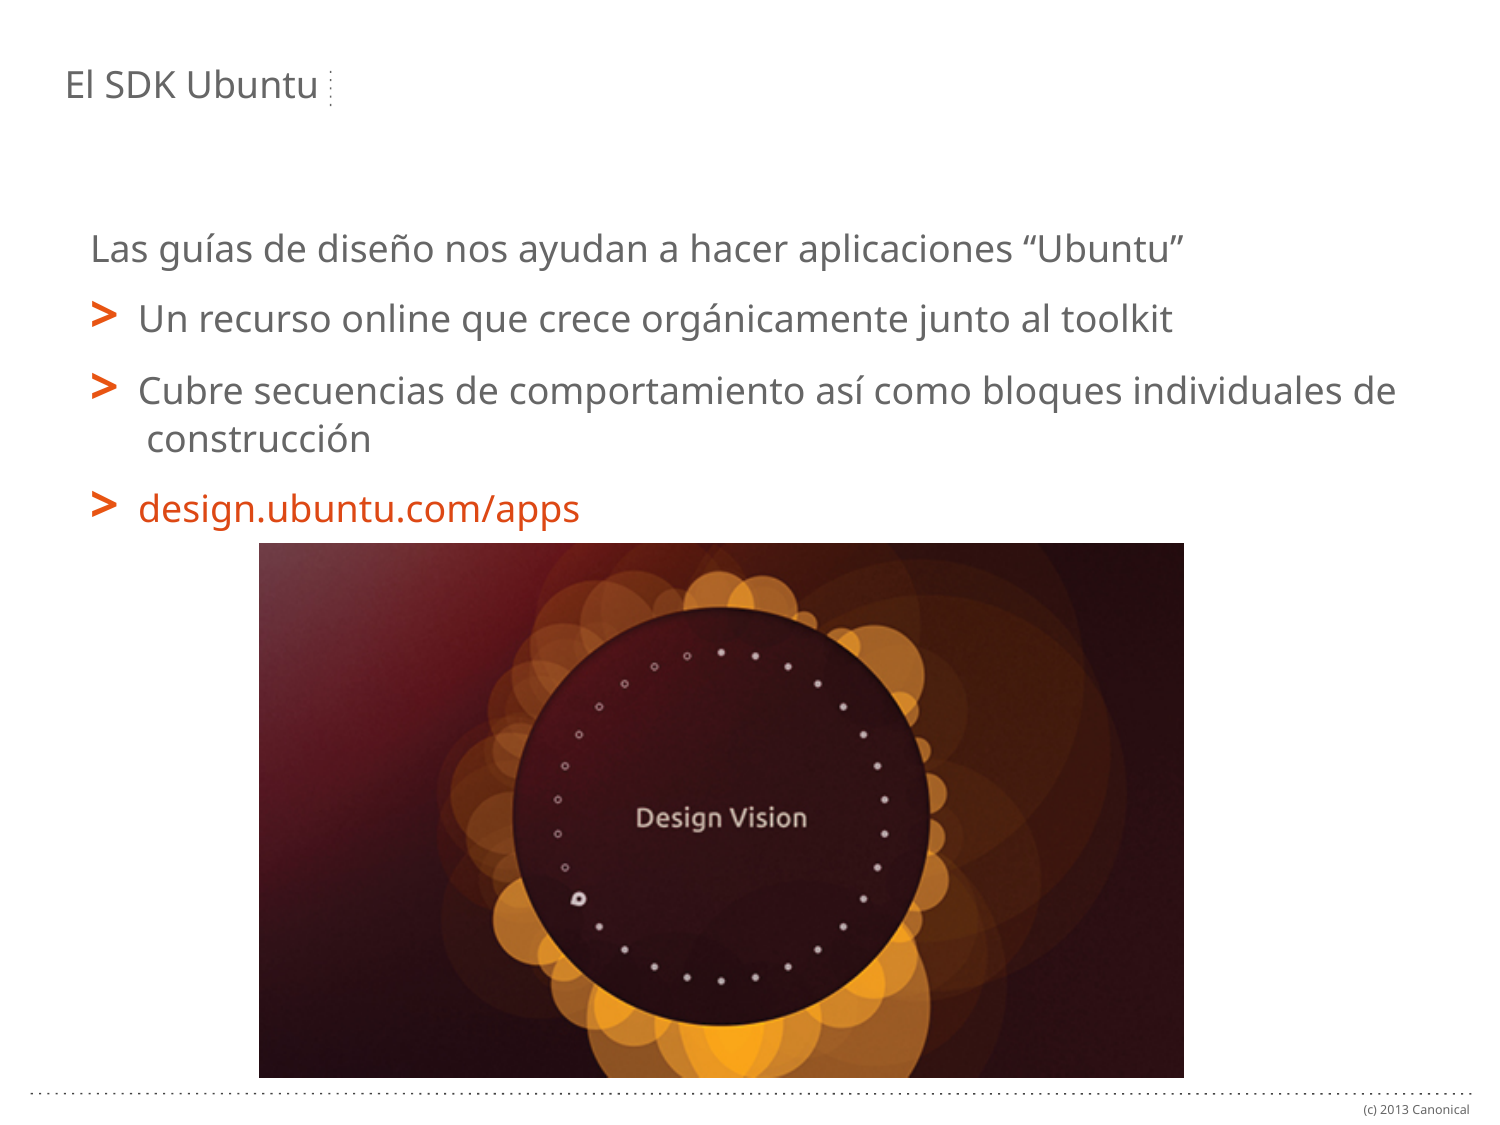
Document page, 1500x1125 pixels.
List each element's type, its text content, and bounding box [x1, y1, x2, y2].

list Las guías de diseño nos ayudan a hacer aplicaciones “Ubuntu” > Un recurso online que crece orgánicamente junto al toolkit > Cubre secuencias de comportamiento así como bloques individuales de construcción > design.ubuntu.com/apps [75, 209, 1425, 1078]
title El SDK Ubuntu [49, 53, 503, 114]
picture [259, 543, 1184, 1078]
text_box (c) 2013 Canonical [19, 1099, 1485, 1119]
